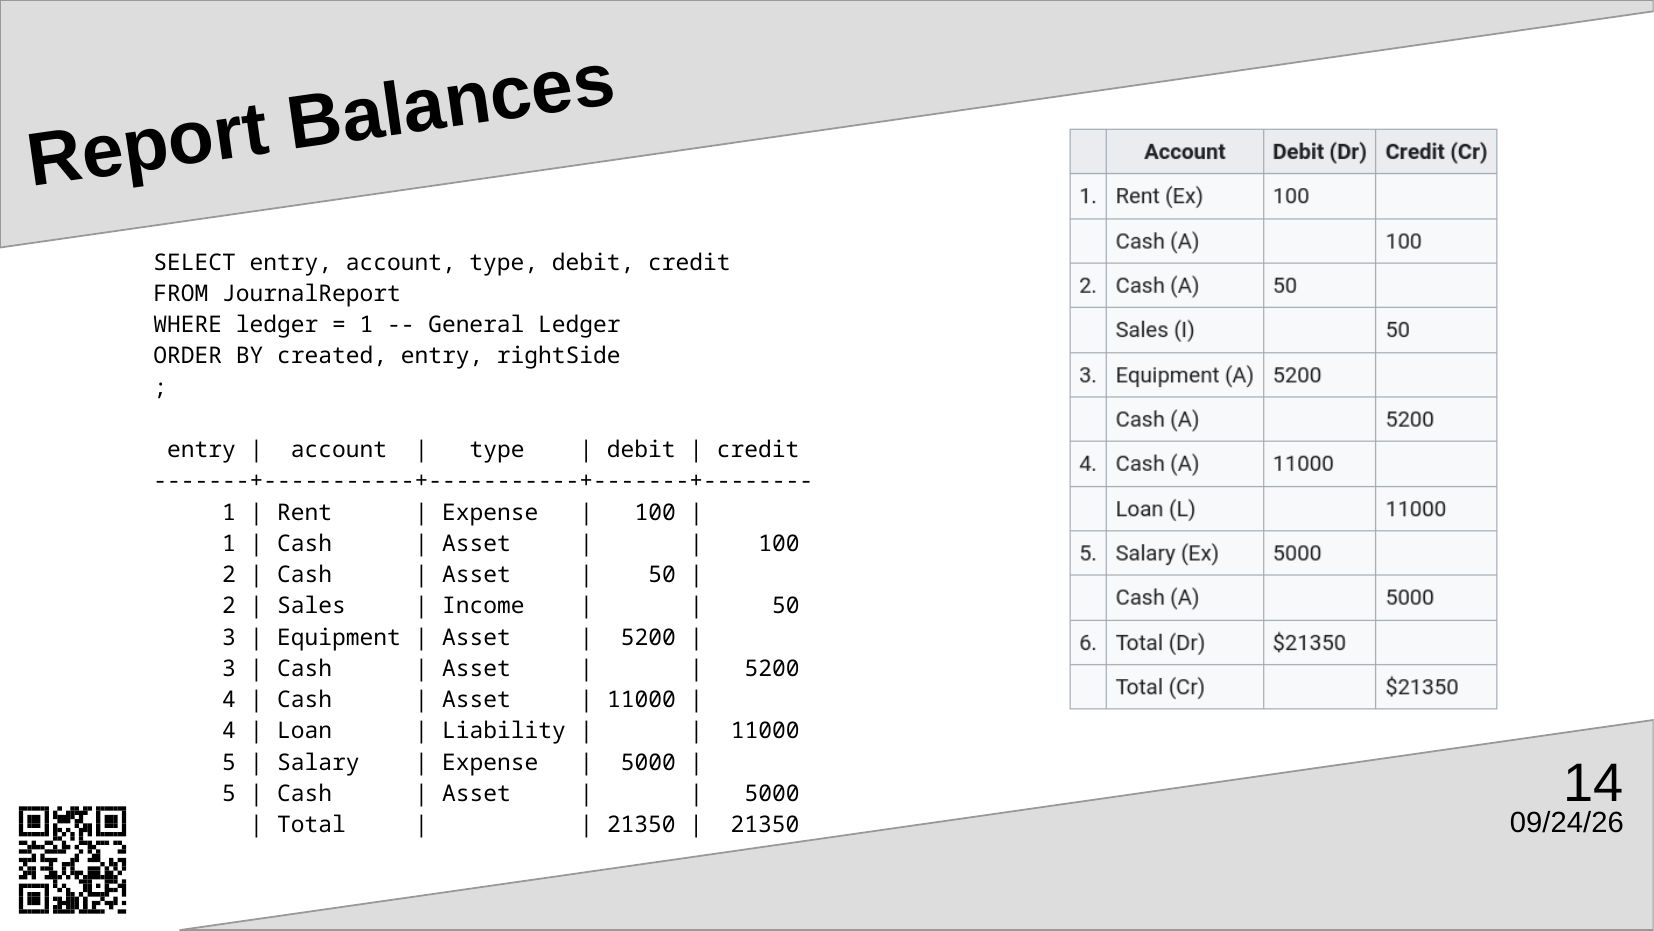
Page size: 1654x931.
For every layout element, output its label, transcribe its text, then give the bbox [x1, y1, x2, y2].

picture [1065, 123, 1501, 713]
text_box SELECT entry, account, type, debit, credit FROM JournalReport WHERE ledger = 1 -- General Ledger ORDER BY created, entry, rightSide ; entry | account | type | debit | credit -------+-----------+-----------+-------+-------- 1 | Rent | Expense | 100 | 1 | Cash | Asset | | 100 2 | Cash | Asset | 50 | 2 | Sales | Income | | 50 3 | Equipment | Asset | 5200 | 3 | Cash | Asset | | 5200 4 | Cash | Asset | 11000 | 4 | Loan | Liability | | 11000 5 | Salary | Expense | 5000 | 5 | Cash | Asset | | 5000 | Total | | 21350 | 21350 [138, 238, 901, 839]
title Report Balances [16, 0, 1501, 239]
